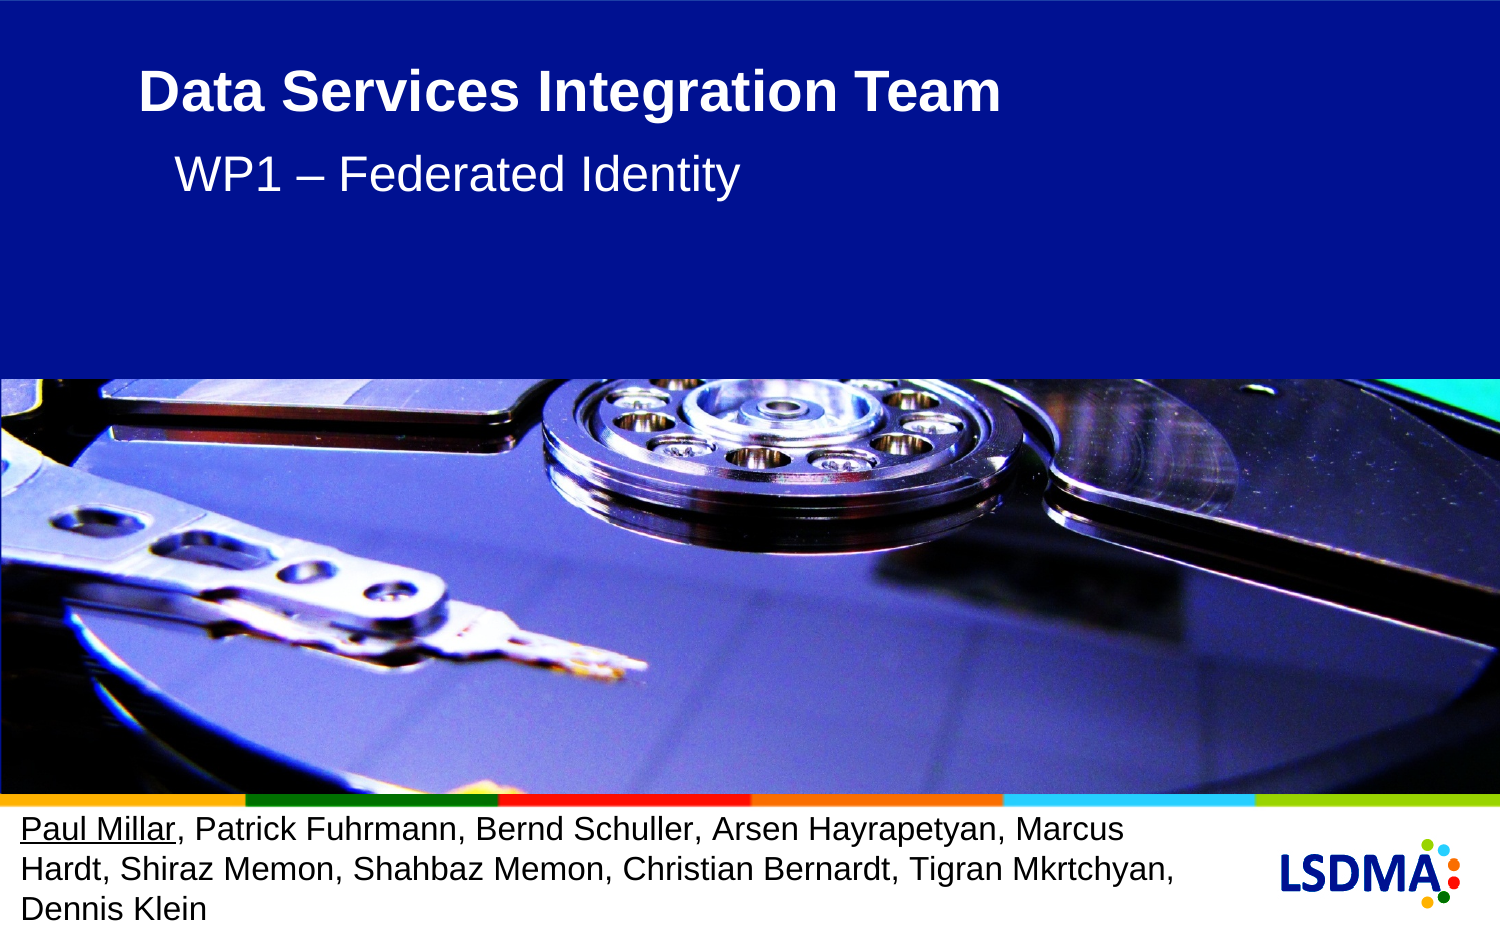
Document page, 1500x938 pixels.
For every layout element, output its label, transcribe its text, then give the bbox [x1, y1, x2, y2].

picture [0, 0, 1500, 938]
subtitle WP1 – Federated Identity [123, 134, 1365, 262]
text_box Paul Millar, Patrick Fuhrmann, Bernd Schuller, Arsen Hayrapetyan, Marcus Hardt, Shiraz Memon, Shahbaz Memon, Christian Bernardt, Tigran Mkrtchyan, Dennis Klein [5, 799, 1241, 928]
title Data Services Integration Team [123, 45, 1353, 115]
